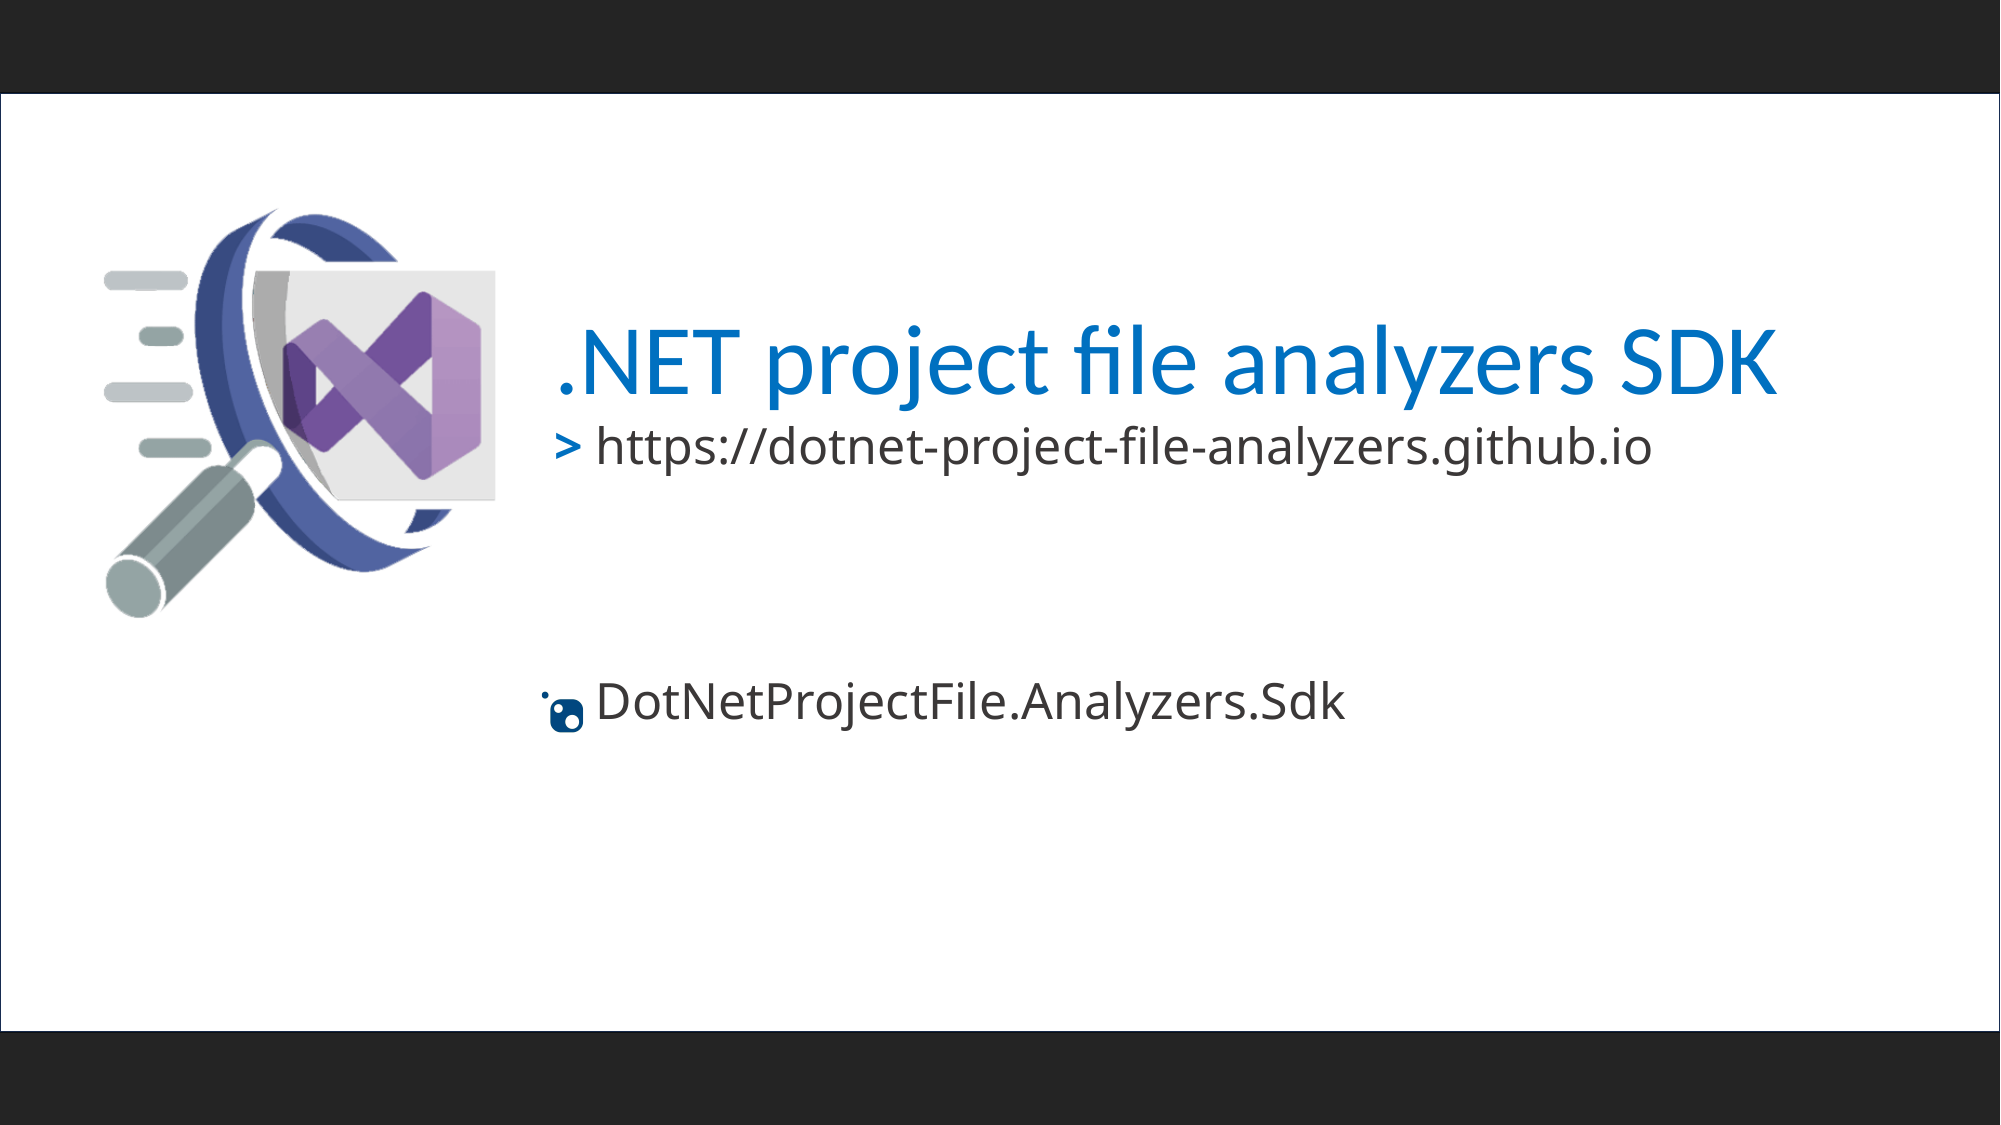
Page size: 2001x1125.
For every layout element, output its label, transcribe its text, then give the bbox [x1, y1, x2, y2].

picture [94, 197, 527, 629]
text_box .NET project file analyzers SDK > https://dotnet-project-file-analyzers.github.io > DotNetProjectFile.Analyzers.Sdk [539, 286, 1973, 908]
picture [538, 688, 587, 737]
text_box [0, 0, 2000, 1125]
